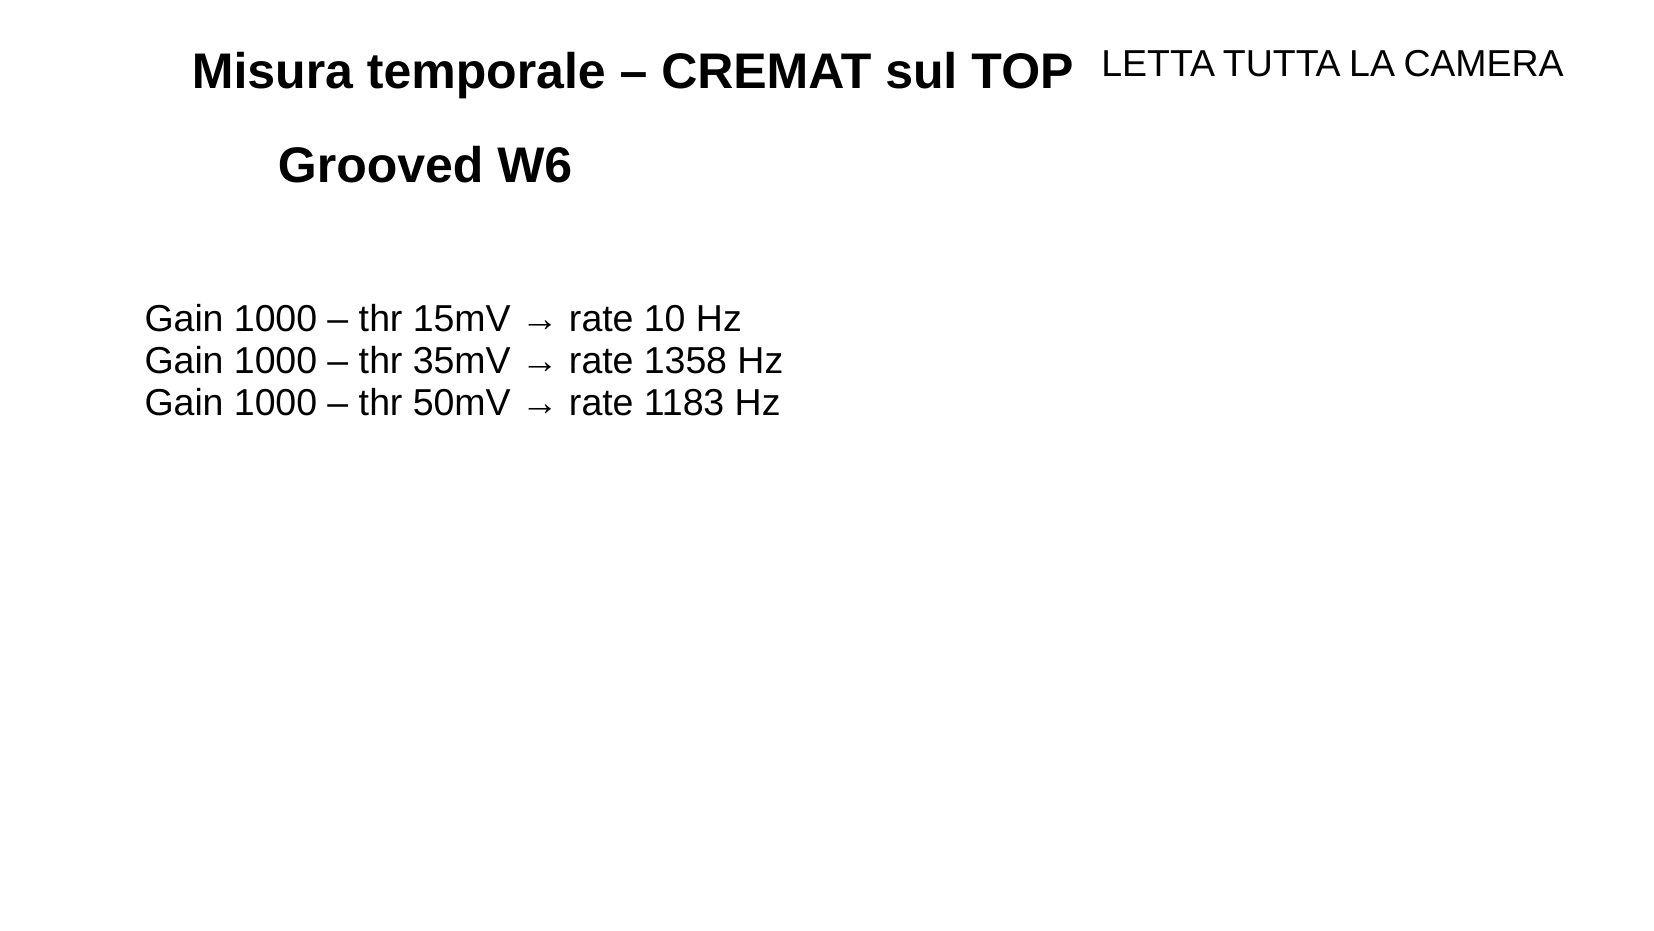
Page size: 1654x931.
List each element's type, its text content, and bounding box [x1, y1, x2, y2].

text_box Grooved W6 [263, 129, 626, 248]
text_box LETTA TUTTA LA CAMERA [1086, 35, 1579, 93]
text_box Gain 1000 – thr 15mV → rate 10 Hz Gain 1000 – thr 35mV → rate 1358 Hz Gain 1000 – thr 50mV → rate 1183 Hz [129, 248, 799, 473]
text_box Misura temporale – CREMAT sul TOP [177, 35, 1489, 162]
